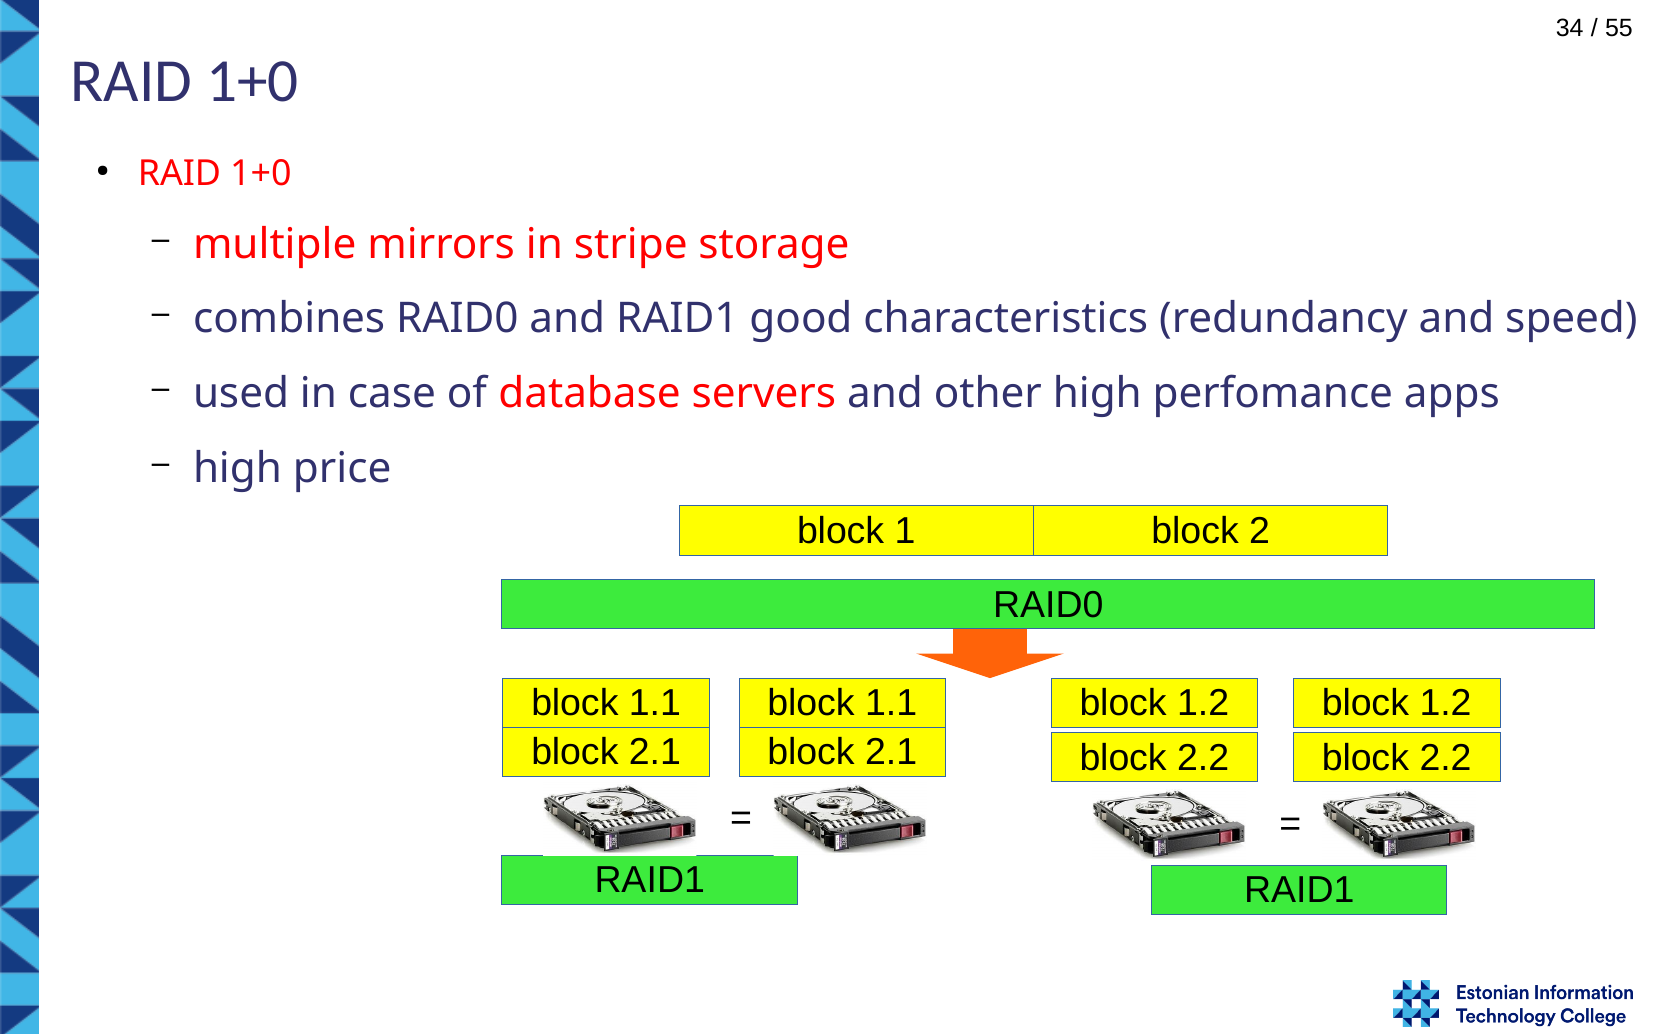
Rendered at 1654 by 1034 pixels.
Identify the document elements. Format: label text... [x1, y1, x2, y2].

text_box block 2.1 [739, 728, 946, 777]
title RAID 1+0 [70, 41, 1630, 130]
text_box block 2 [1034, 505, 1388, 556]
text_box block 2.2 [1051, 732, 1258, 782]
text_box block 1.1 [502, 678, 710, 728]
picture [1092, 786, 1246, 861]
text_box = [715, 789, 773, 846]
text_box [916, 629, 1064, 679]
picture [773, 780, 927, 856]
text_box block 1.1 [739, 678, 946, 728]
text_box block 2.1 [502, 728, 710, 777]
text_box RAID1 [1151, 865, 1447, 915]
text_box block 1 [679, 505, 1034, 556]
text_box block 1.2 [1051, 678, 1258, 728]
list RAID 1+0 multiple mirrors in stripe storage combines RAID0 and RAID1 good characteristics (redundancy and speed) used in case of database servers and other high perfomance apps high price [82, 147, 1654, 546]
text_box = [1264, 795, 1322, 852]
text_box block 2.2 [1293, 732, 1501, 782]
picture [1322, 786, 1476, 861]
picture [1393, 980, 1633, 1027]
text_box RAID1 [501, 855, 798, 905]
text_box RAID0 [501, 579, 1595, 629]
picture [543, 780, 697, 856]
text_box block 1.2 [1293, 678, 1501, 728]
